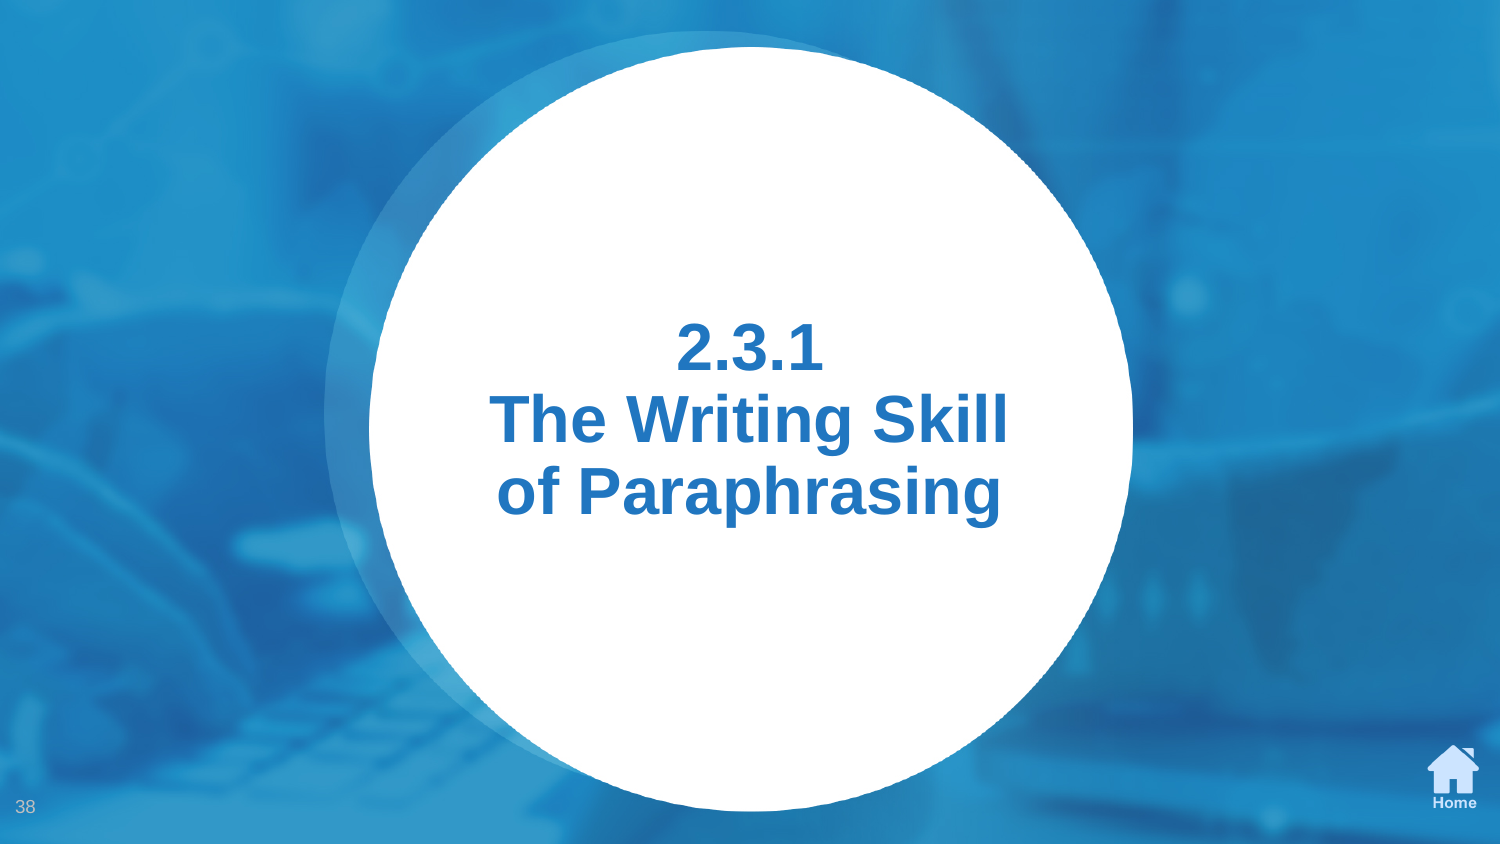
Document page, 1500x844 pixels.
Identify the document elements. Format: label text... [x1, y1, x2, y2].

text_box 38 [0, 783, 338, 829]
title 2.3.1 The Writing Skill of Paraphrasing [440, 222, 1060, 619]
